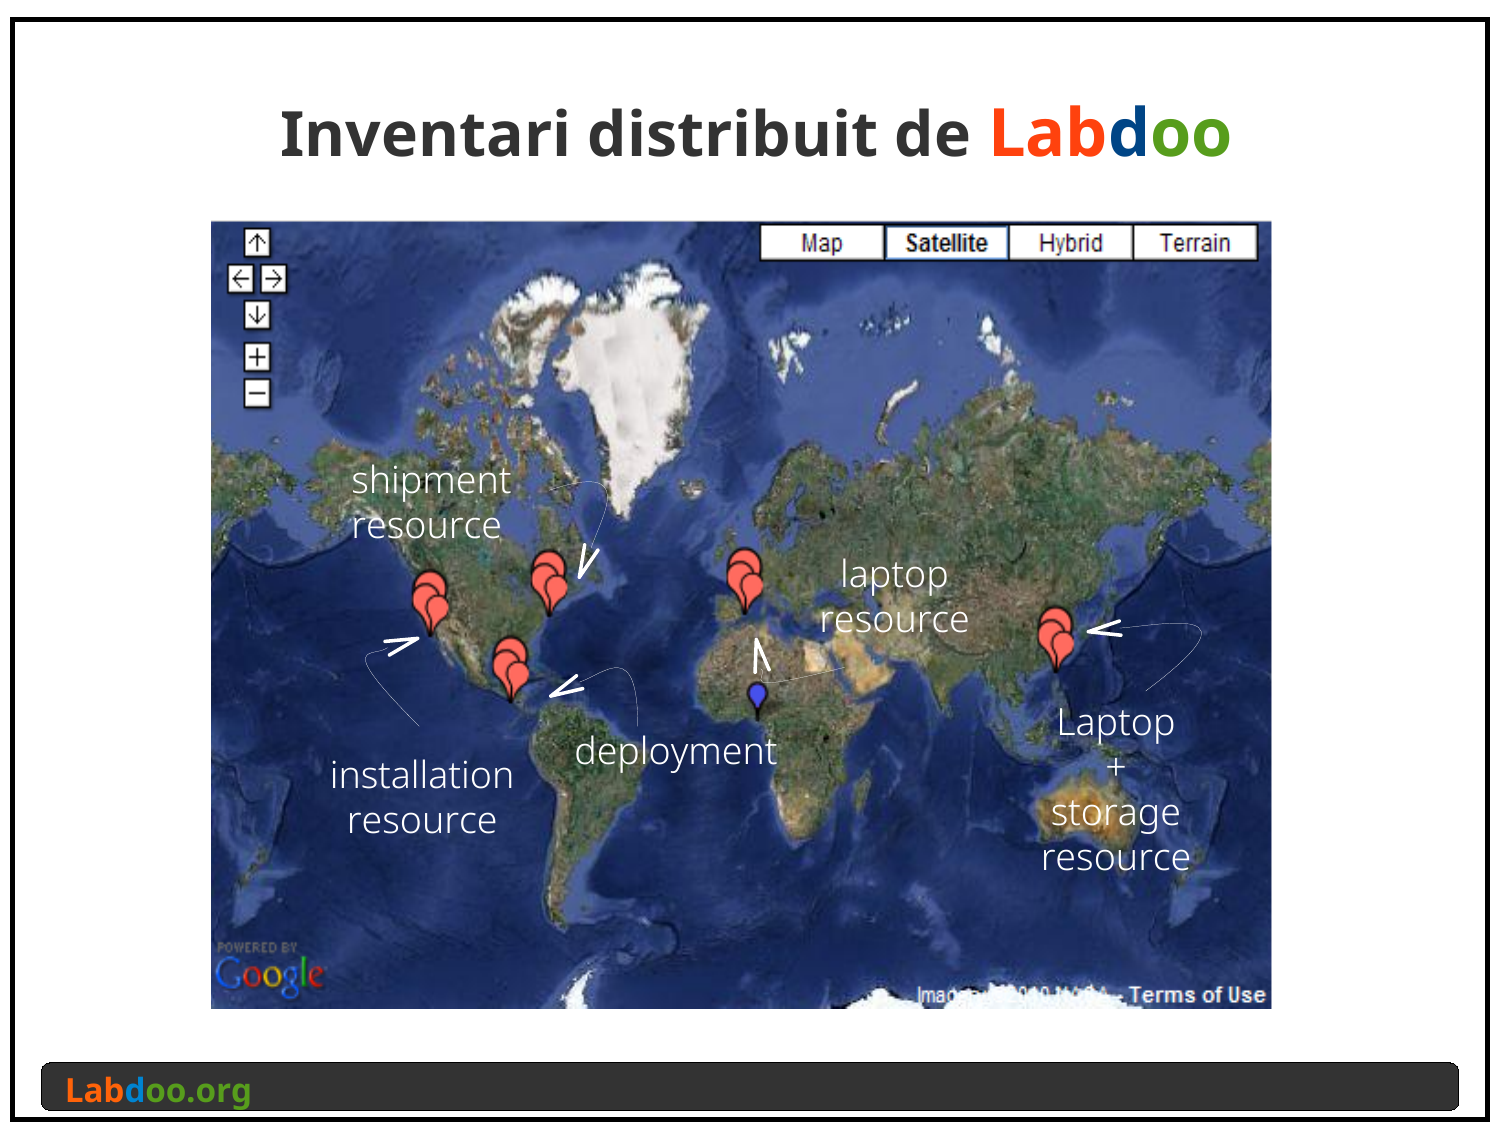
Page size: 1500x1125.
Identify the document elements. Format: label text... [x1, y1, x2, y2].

title Inventari distribuit de Labdoo [53, 43, 1461, 217]
text_box deployment [543, 719, 810, 780]
picture [211, 220, 1281, 1009]
text_box shipment resource [336, 448, 573, 553]
text_box installation resource [289, 743, 556, 849]
text_box laptop resource [761, 542, 1028, 648]
text_box Laptop + storage resource [992, 691, 1241, 886]
